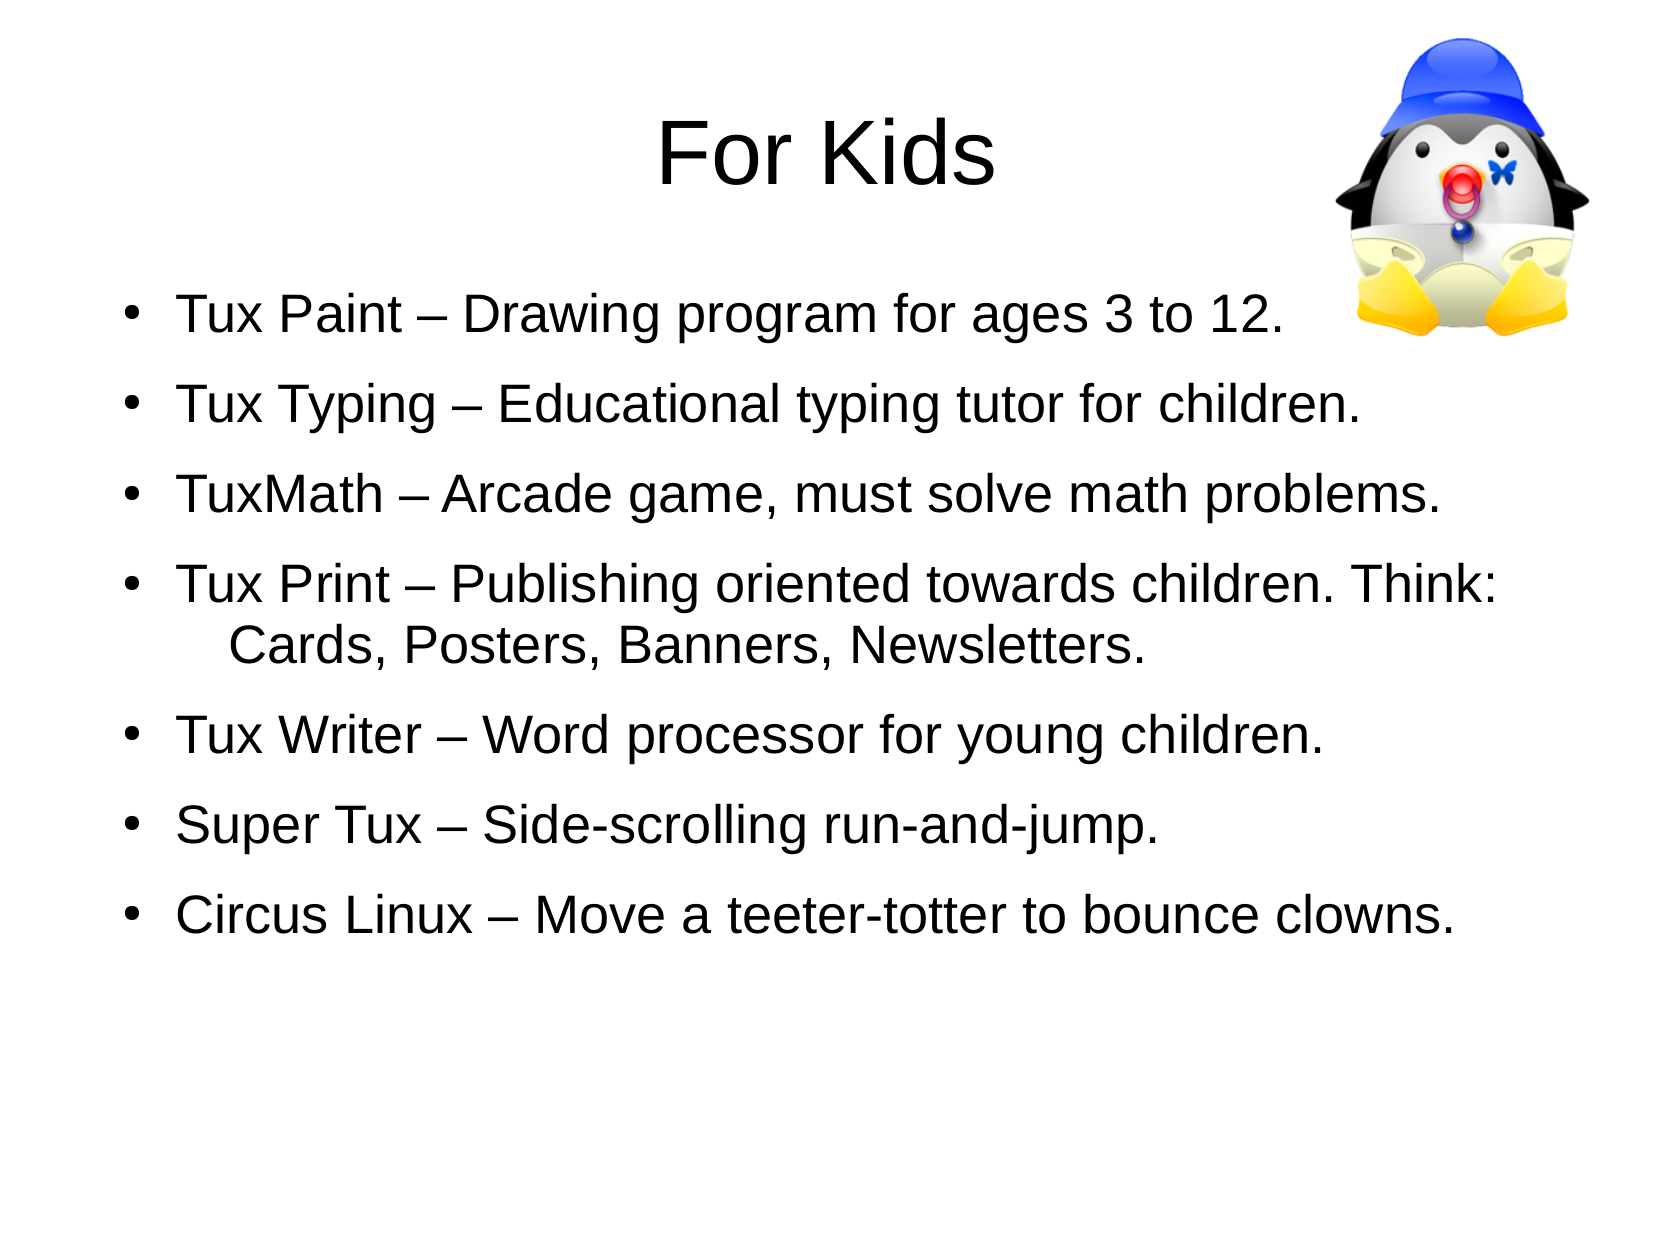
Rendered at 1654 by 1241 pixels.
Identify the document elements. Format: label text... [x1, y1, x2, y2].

title For Kids [82, 56, 1312, 250]
list Tux Paint – Drawing program for ages 3 to 12. Tux Typing – Educational typing tutor for children. TuxMath – Arcade game, must solve math problems. Tux Print – Publishing oriented towards children. Think: Cards, Posters, Banners, Newsletters. Tux Writer – Word processor for young children. Super Tux – Side-scrolling run-and-jump. Circus Linux – Move a teeter-totter to bounce clowns. [86, 283, 1576, 1088]
picture [1312, 37, 1613, 338]
